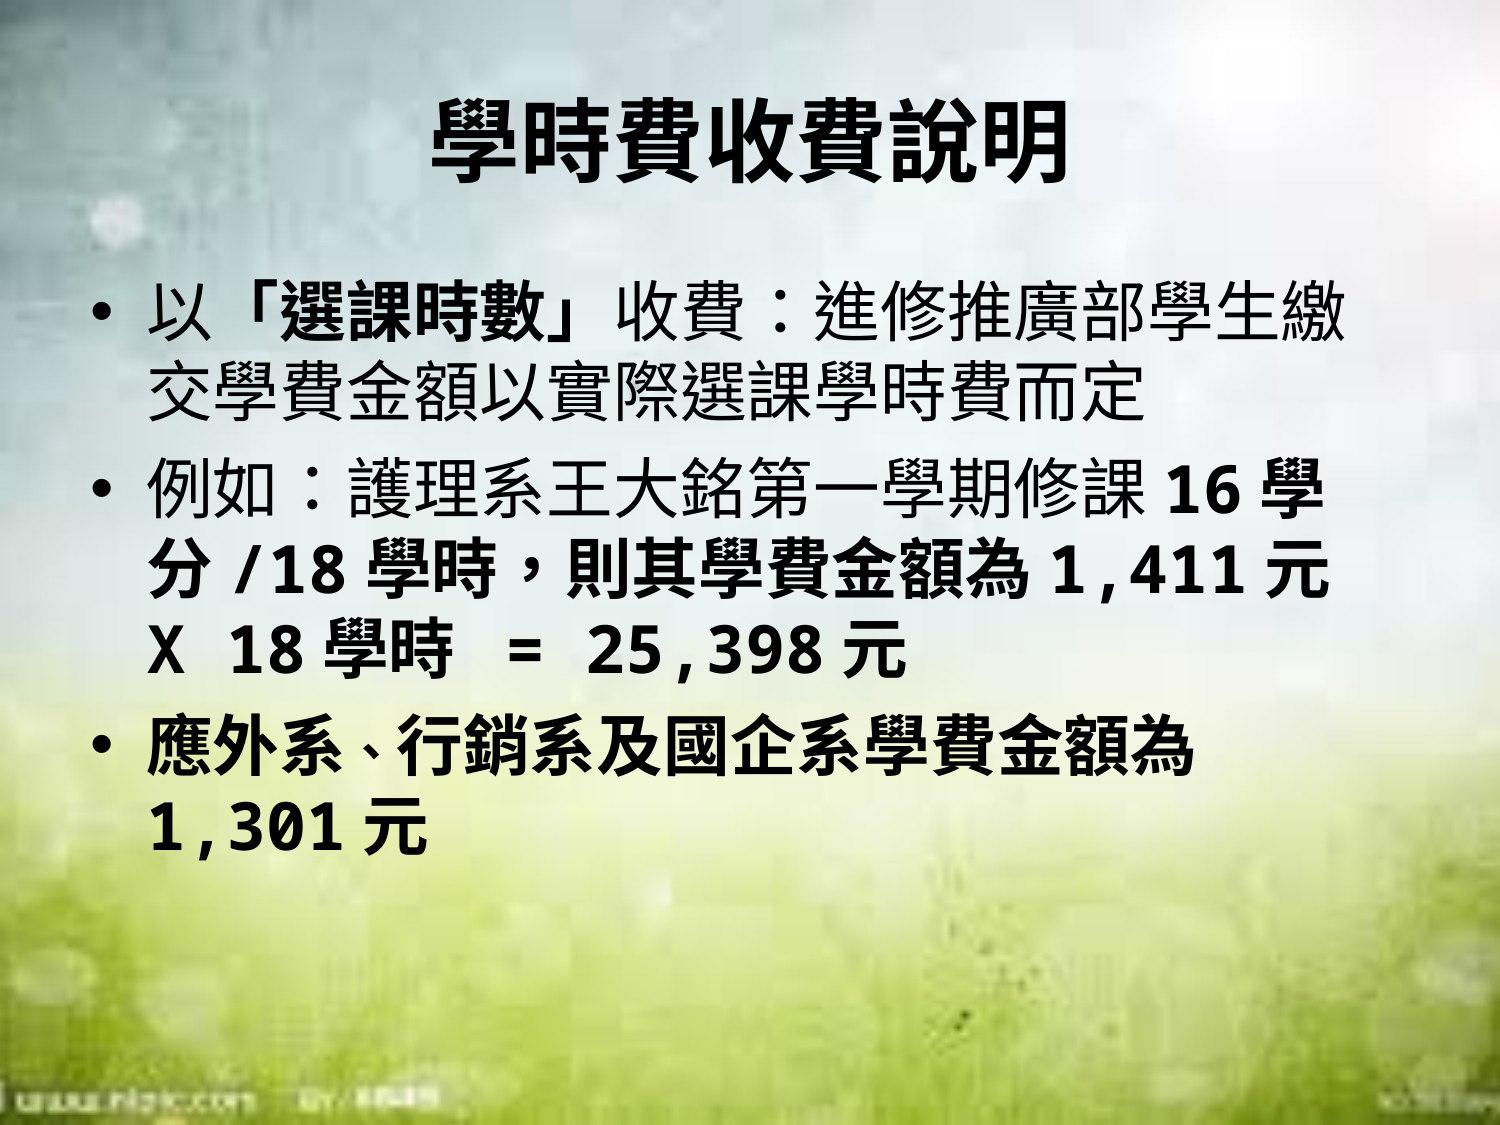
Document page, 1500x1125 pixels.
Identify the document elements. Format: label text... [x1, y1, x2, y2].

picture [0, 0, 1500, 1125]
list 以「選課時數」收費：進修推廣部學生繳交學費金額以實際選課學時費而定 例如：護理系王大銘第一學期修課16學分/18學時，則其學費金額為1,411元 X 18學時 = 25,398元 應外系、行銷系及國企系學費金額為1,301元 [75, 262, 1426, 1005]
title 學時費收費說明 [75, 45, 1426, 233]
